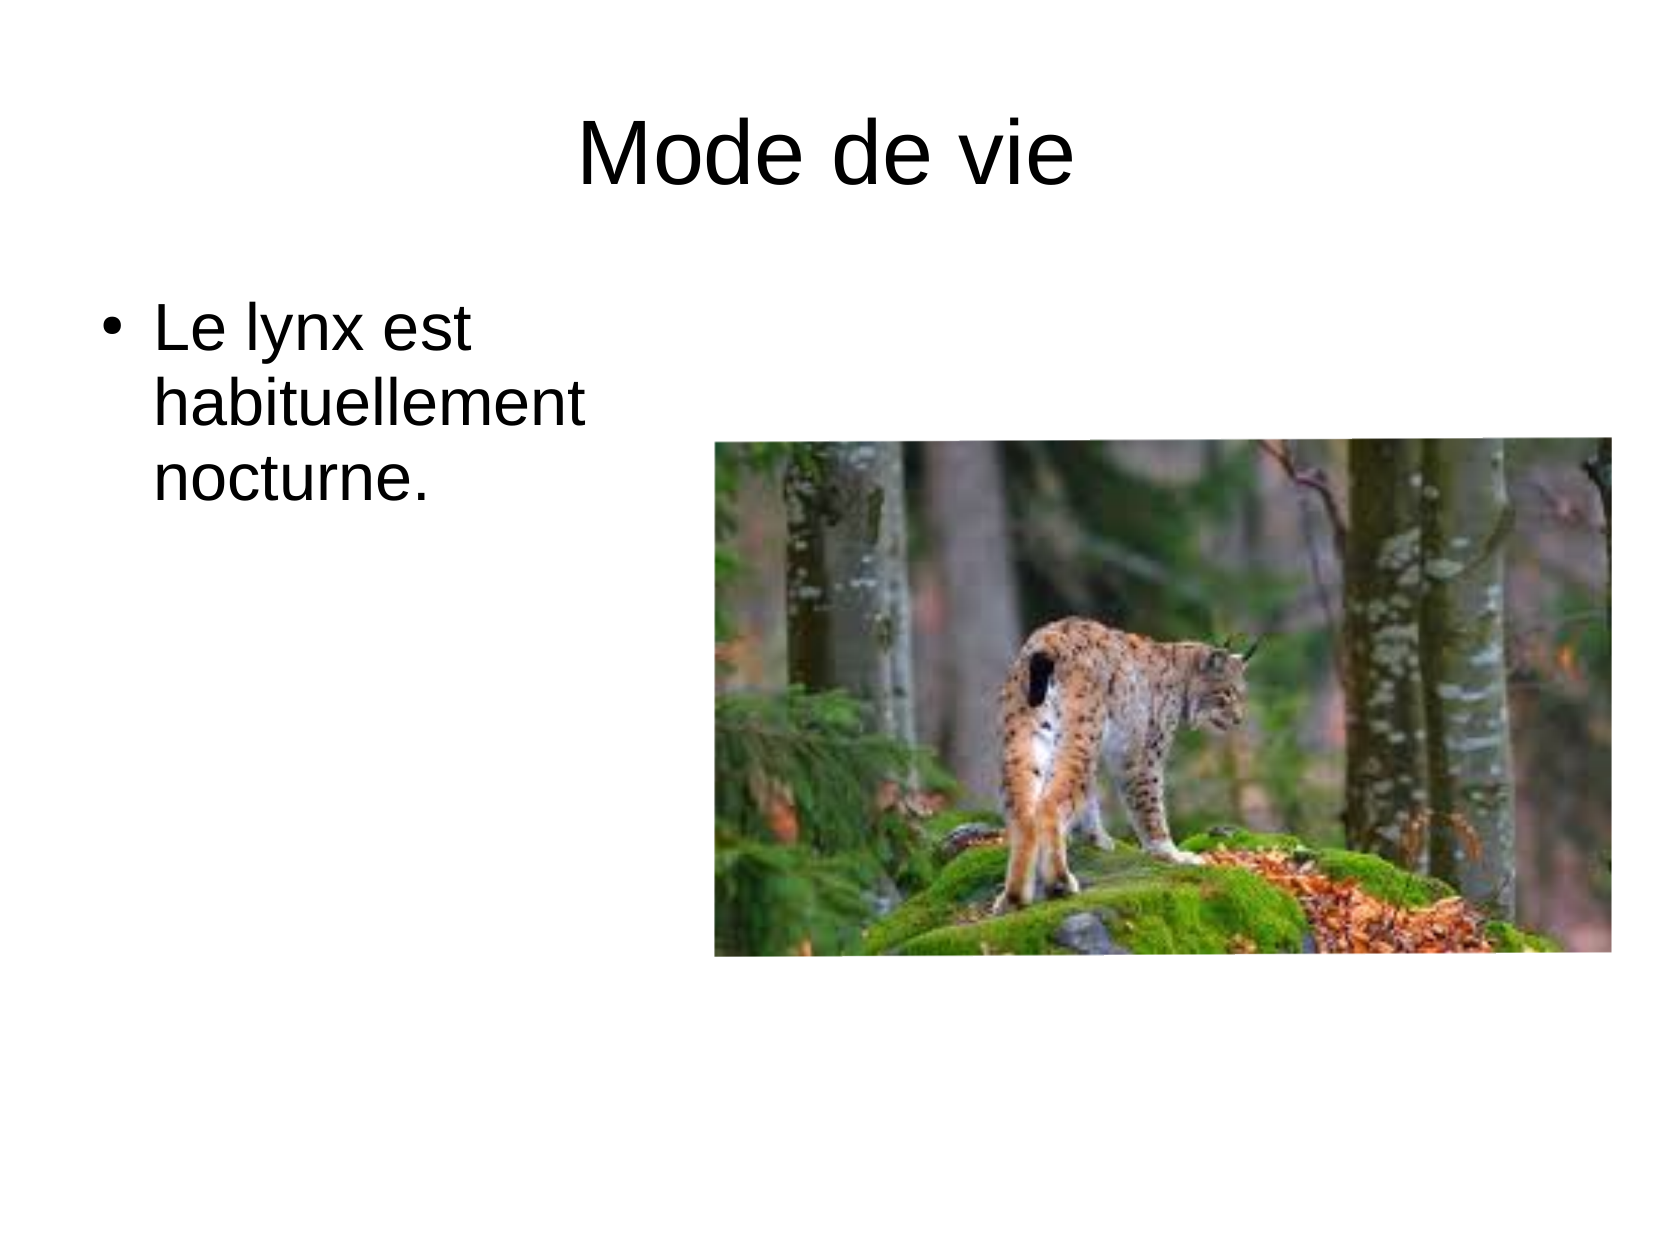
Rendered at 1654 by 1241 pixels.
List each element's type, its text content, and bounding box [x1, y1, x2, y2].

title Mode de vie [82, 49, 1571, 257]
list Le lynx est habituellement nocturne. [82, 290, 809, 1010]
picture [713, 437, 1612, 957]
